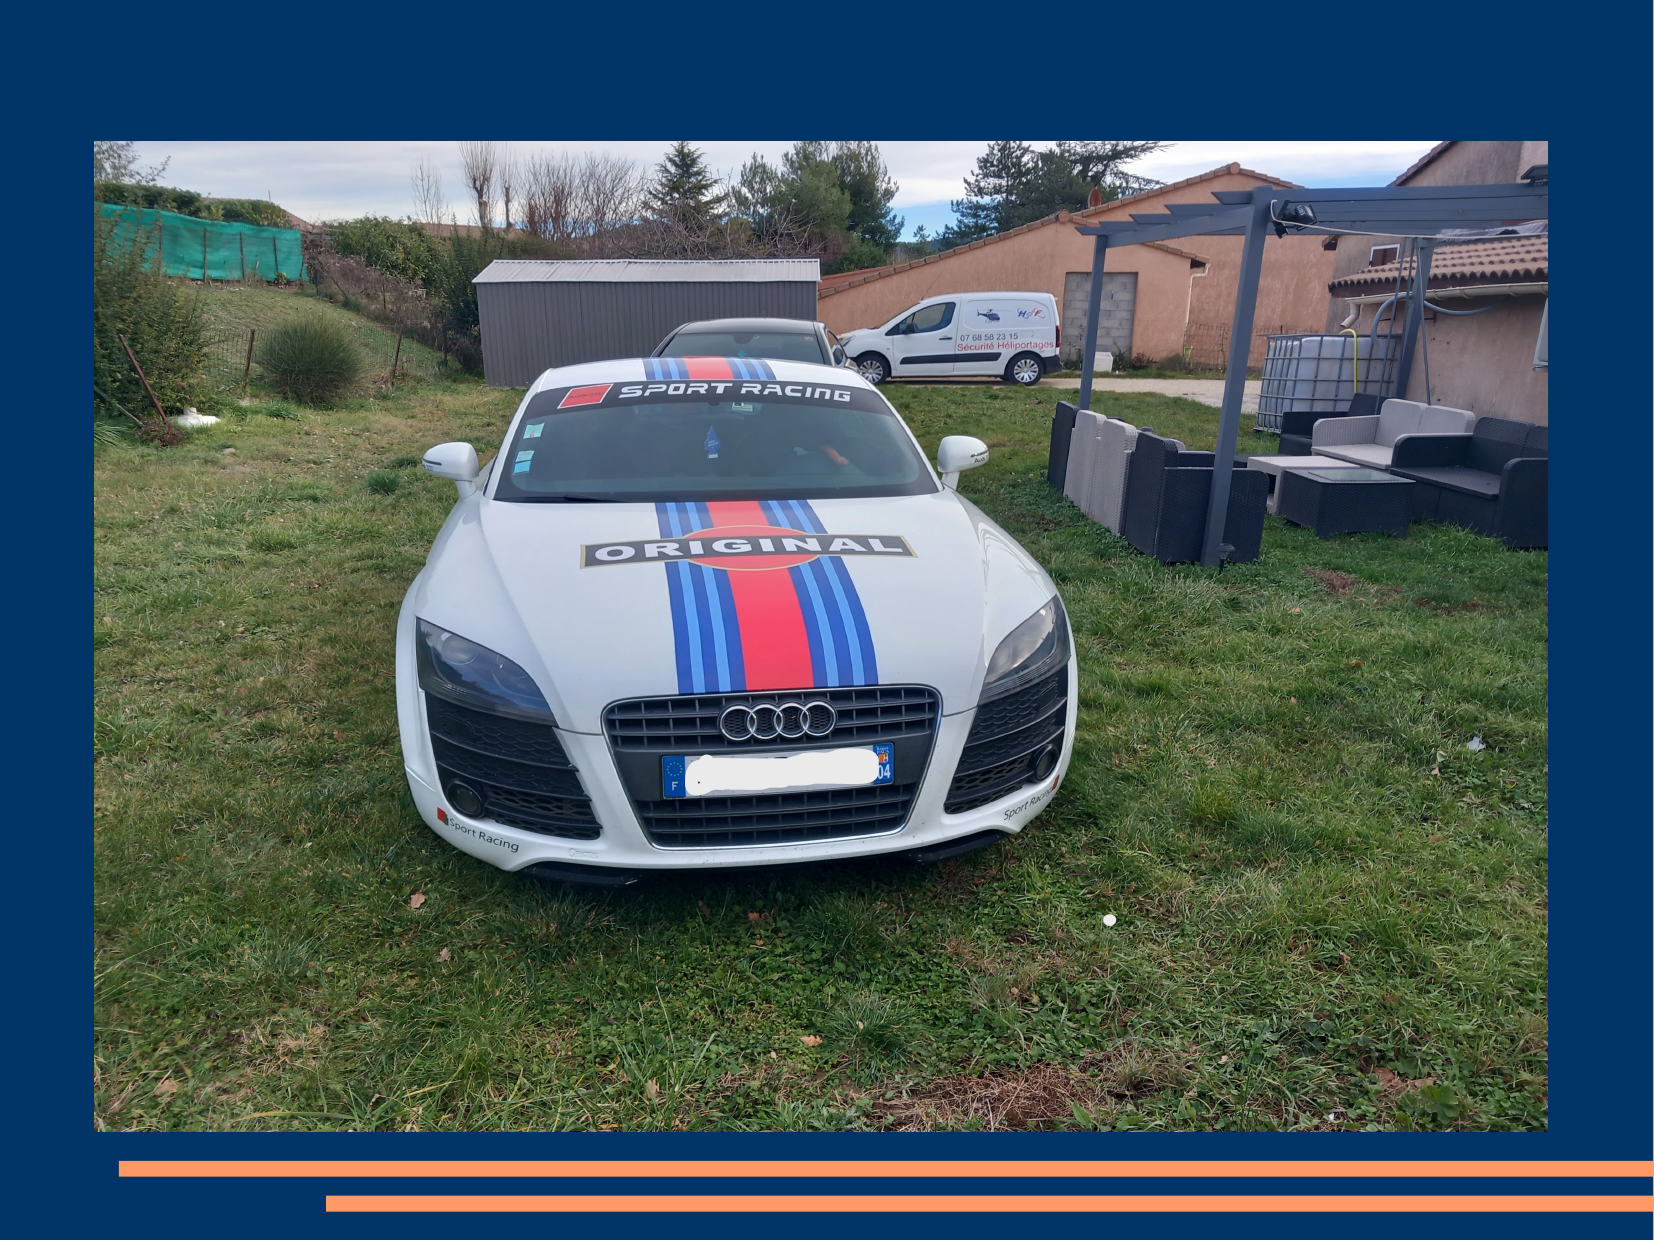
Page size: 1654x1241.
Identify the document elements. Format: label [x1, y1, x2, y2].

picture [94, 141, 1548, 1132]
